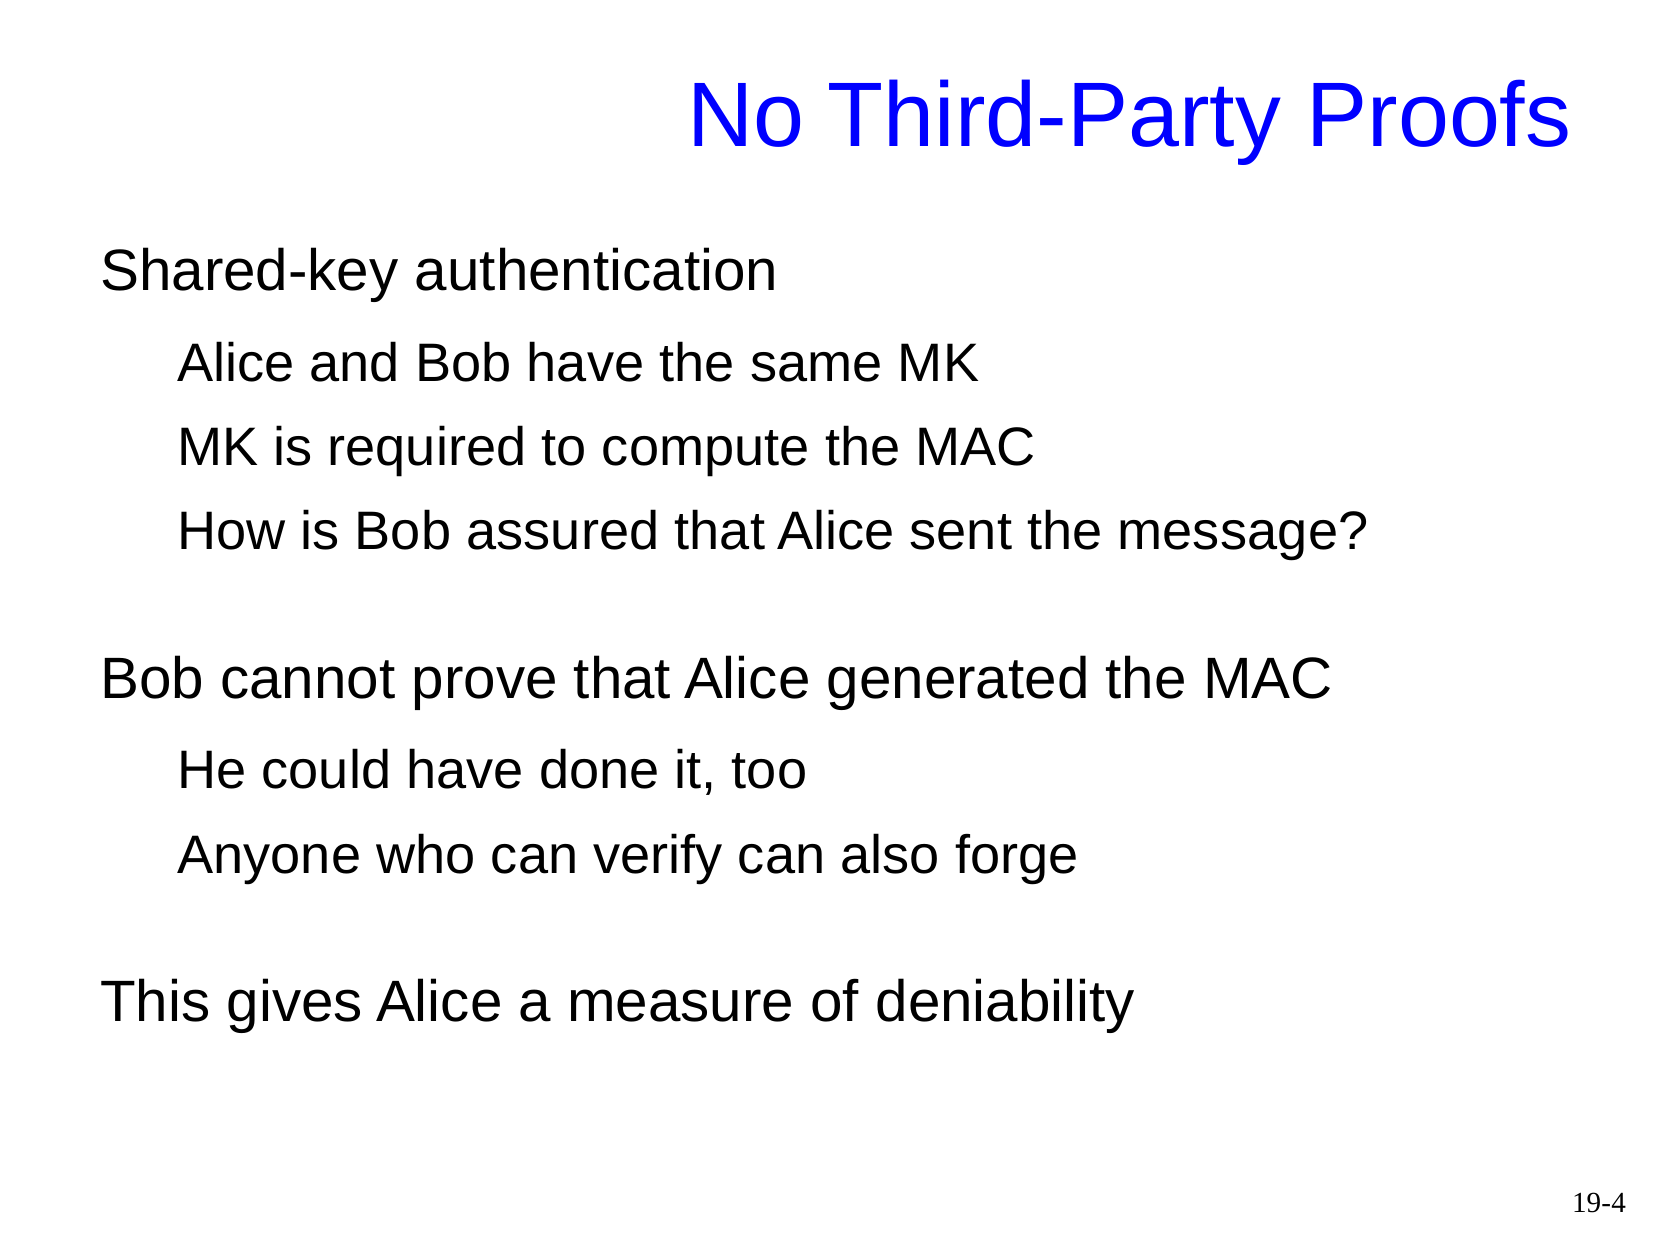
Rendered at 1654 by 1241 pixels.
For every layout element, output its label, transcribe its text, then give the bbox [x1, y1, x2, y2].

list Shared-key authentication Alice and Bob have the same MK MK is required to compute the MAC How is Bob assured that Alice sent the message? Bob cannot prove that Alice generated the MAC He could have done it, too Anyone who can verify can also forge This gives Alice a measure of deniability [82, 237, 1571, 1171]
title No Third-Party Proofs [84, 11, 1573, 219]
